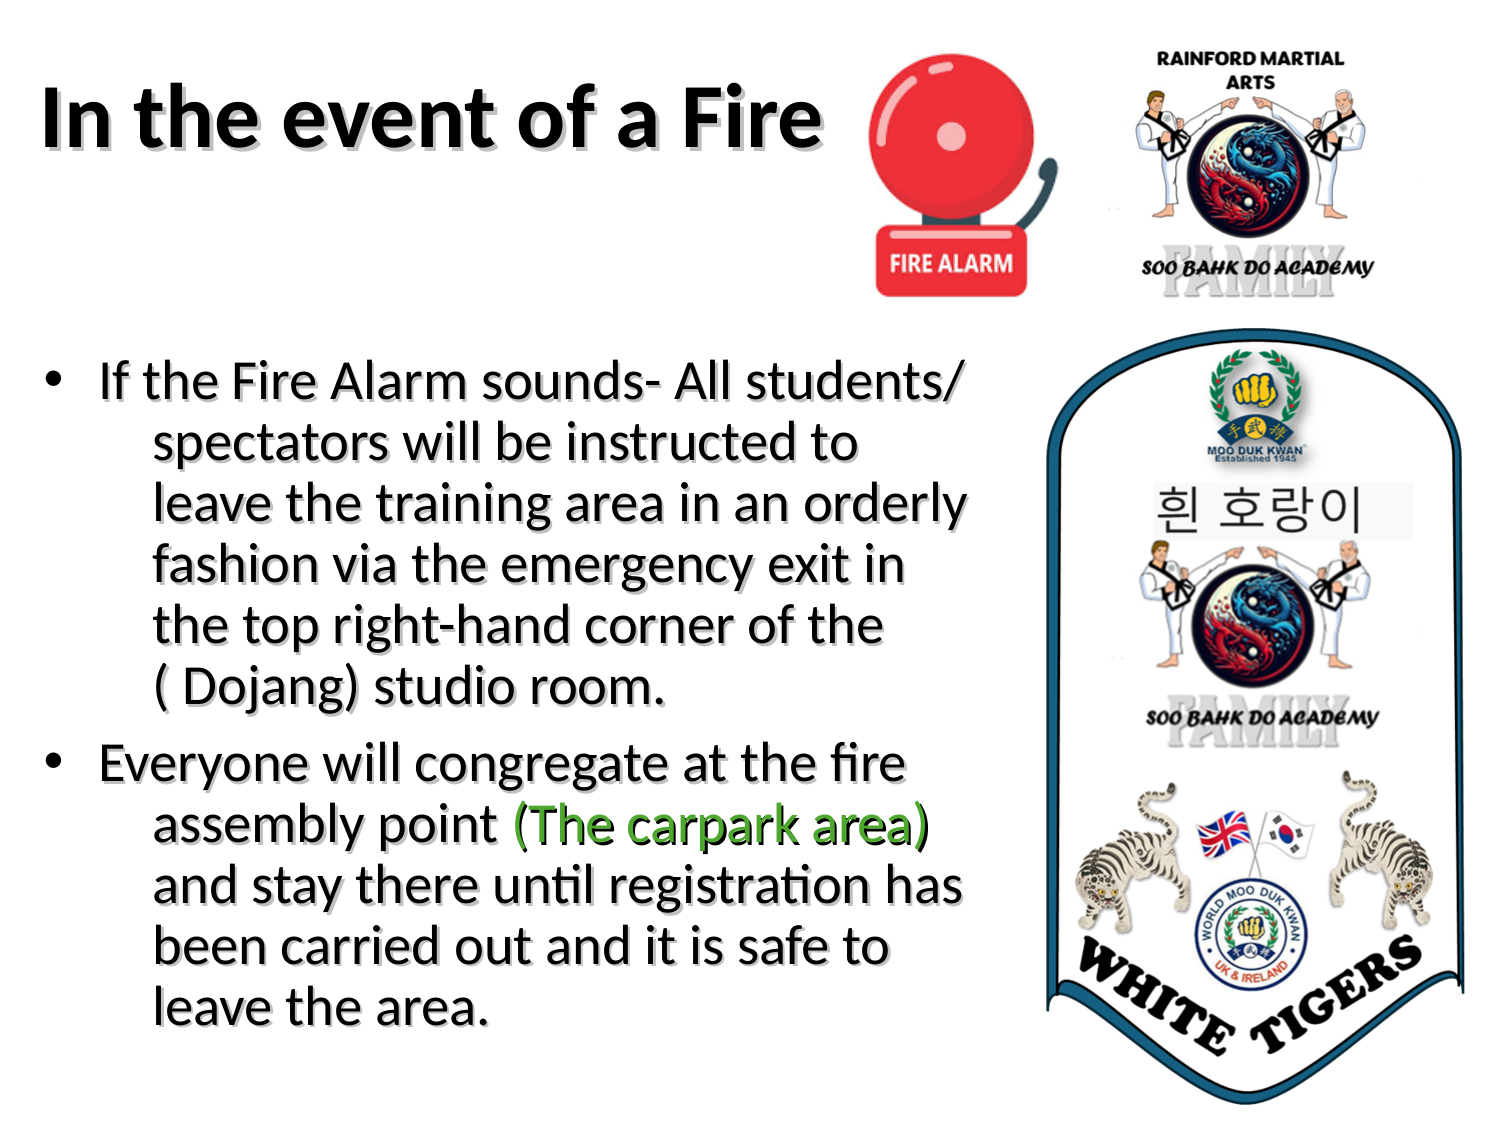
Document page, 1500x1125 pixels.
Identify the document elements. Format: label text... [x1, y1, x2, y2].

title In the event of a Fire [0, 17, 1108, 205]
list If the Fire Alarm sounds- All students/ spectators will be instructed to leave the training area in an orderly fashion via the emergency exit in the top right-hand corner of the ( Dojang) studio room. Everyone will congregate at the fire assembly point (The carpark area) and stay there until registration has been carried out and it is safe to leave the area. [28, 343, 996, 1087]
picture [781, 0, 1472, 1110]
